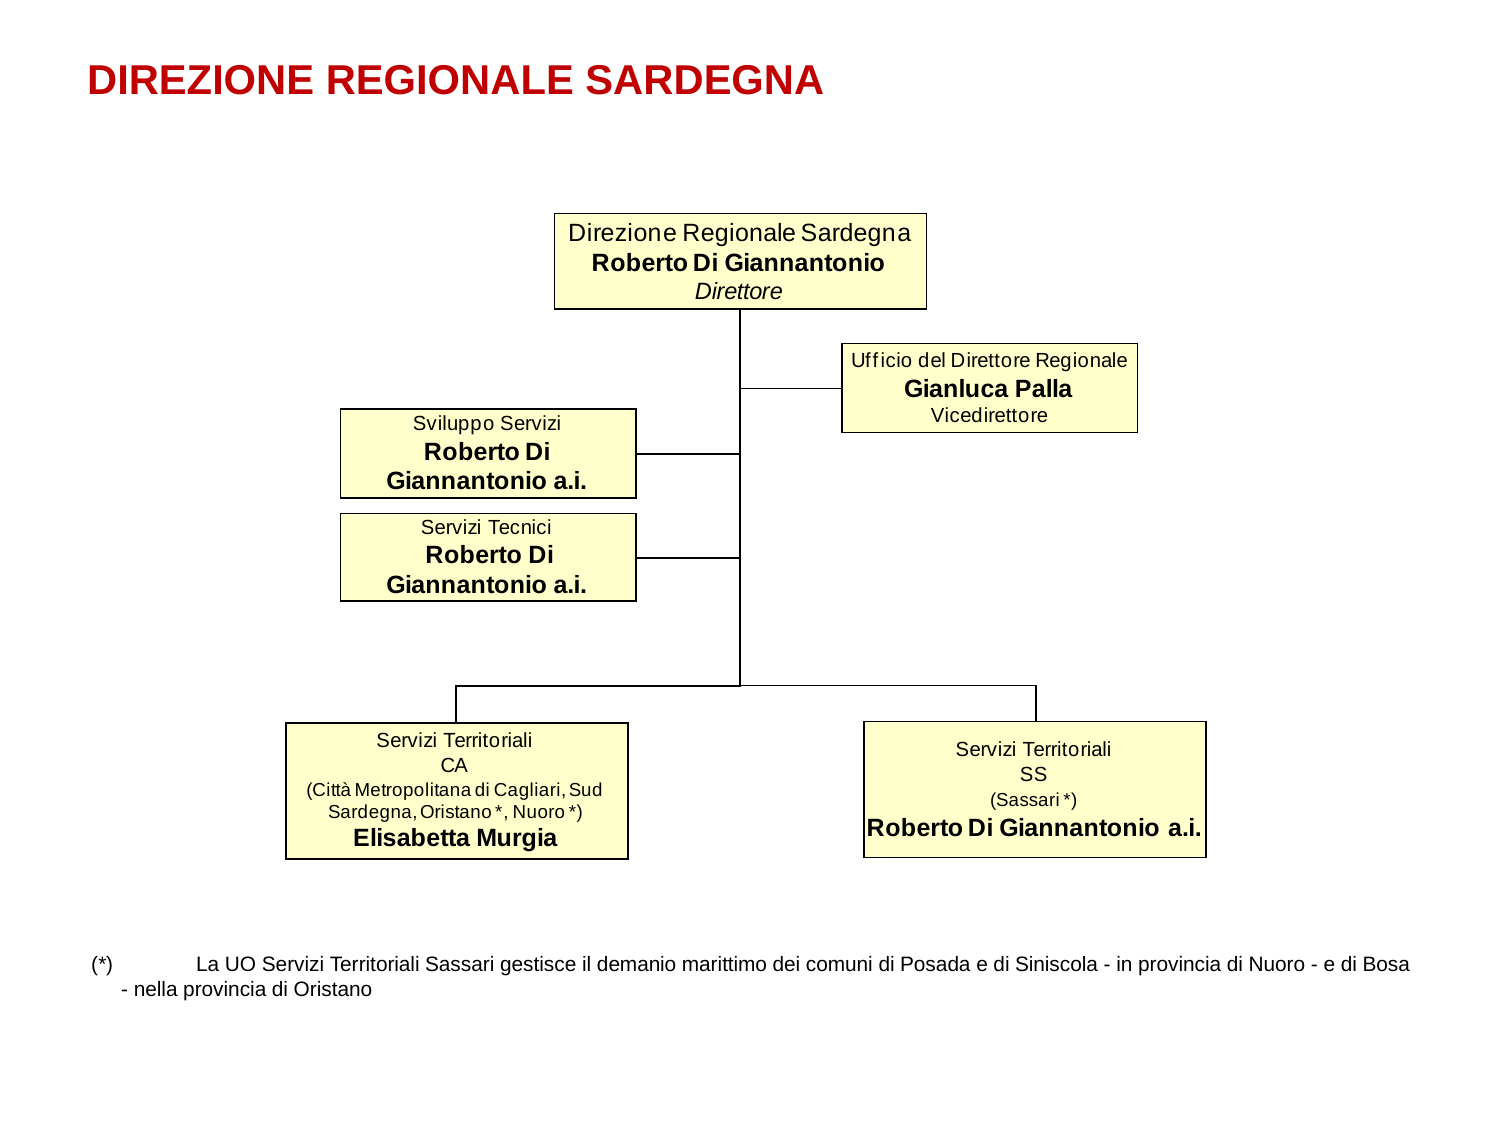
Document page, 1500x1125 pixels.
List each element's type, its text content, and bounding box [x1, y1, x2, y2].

text_box (*) La UO Servizi Territoriali Sassari gestisce il demanio marittimo dei comuni di Posada e di Siniscola - in provincia di Nuoro - e di Bosa - nella provincia di Oristano [76, 943, 1436, 1010]
picture [283, 208, 1217, 860]
title DIREZIONE REGIONALE SARDEGNA [72, 45, 1462, 128]
